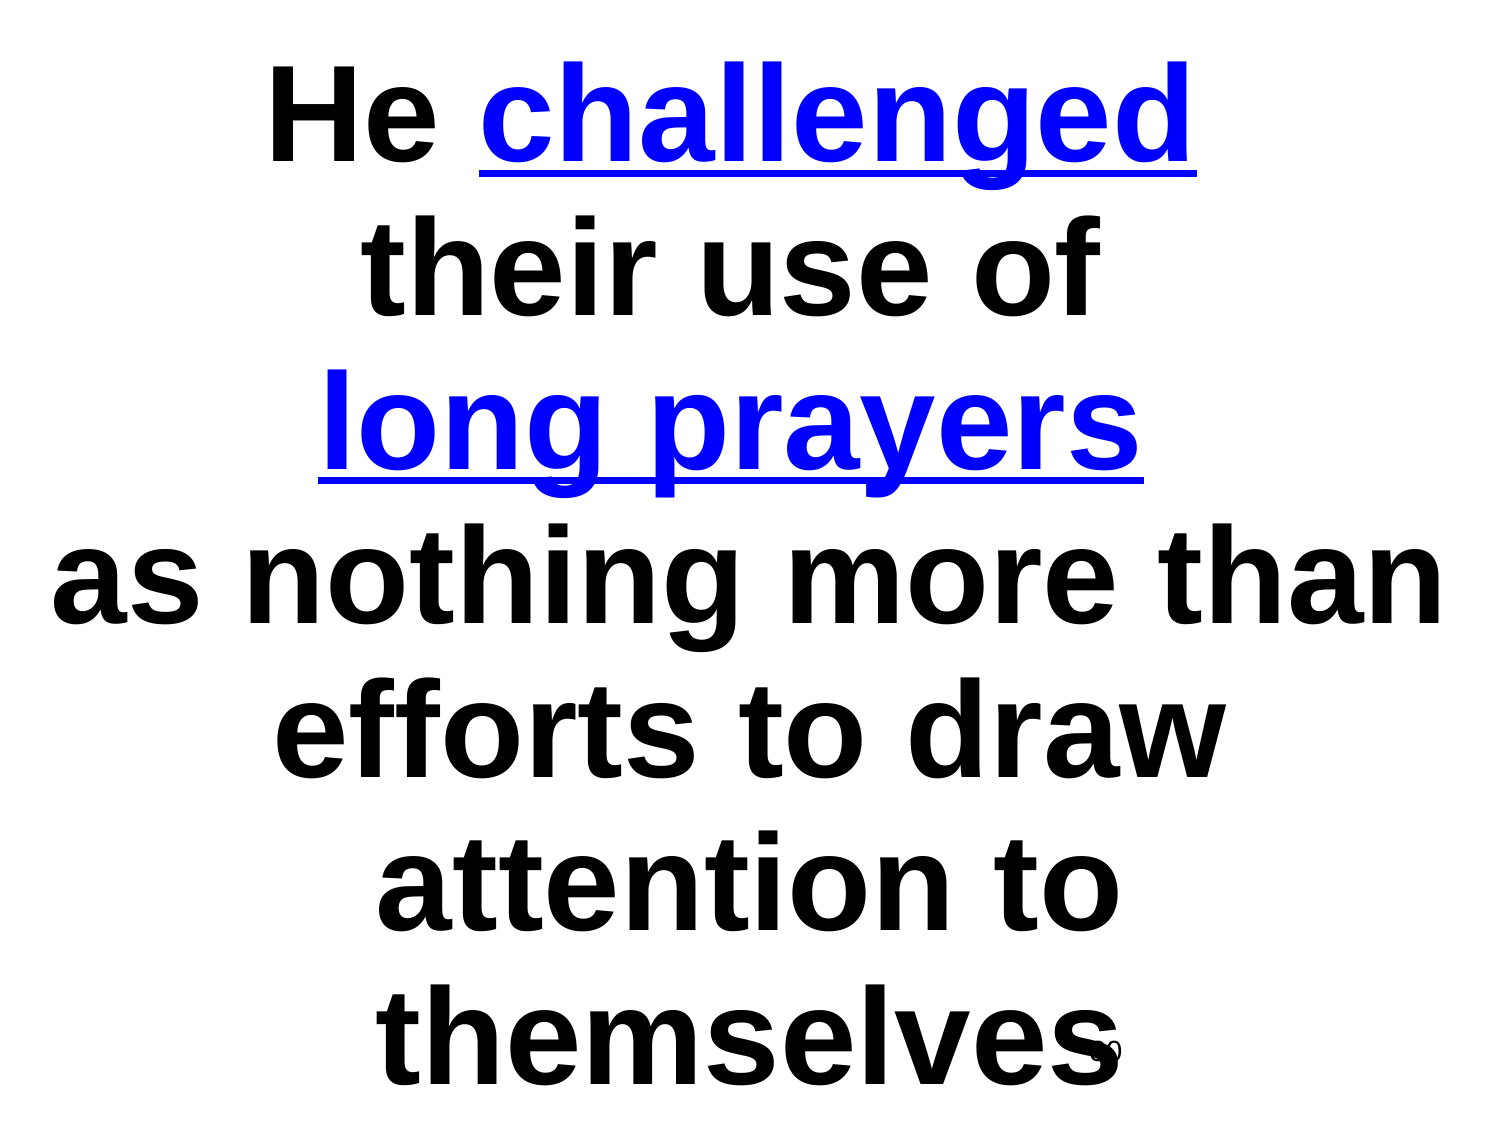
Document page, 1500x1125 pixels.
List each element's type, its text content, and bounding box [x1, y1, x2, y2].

text_box He challenged their use of long prayers as nothing more than efforts to draw attention to themselves [30, 29, 1471, 1122]
